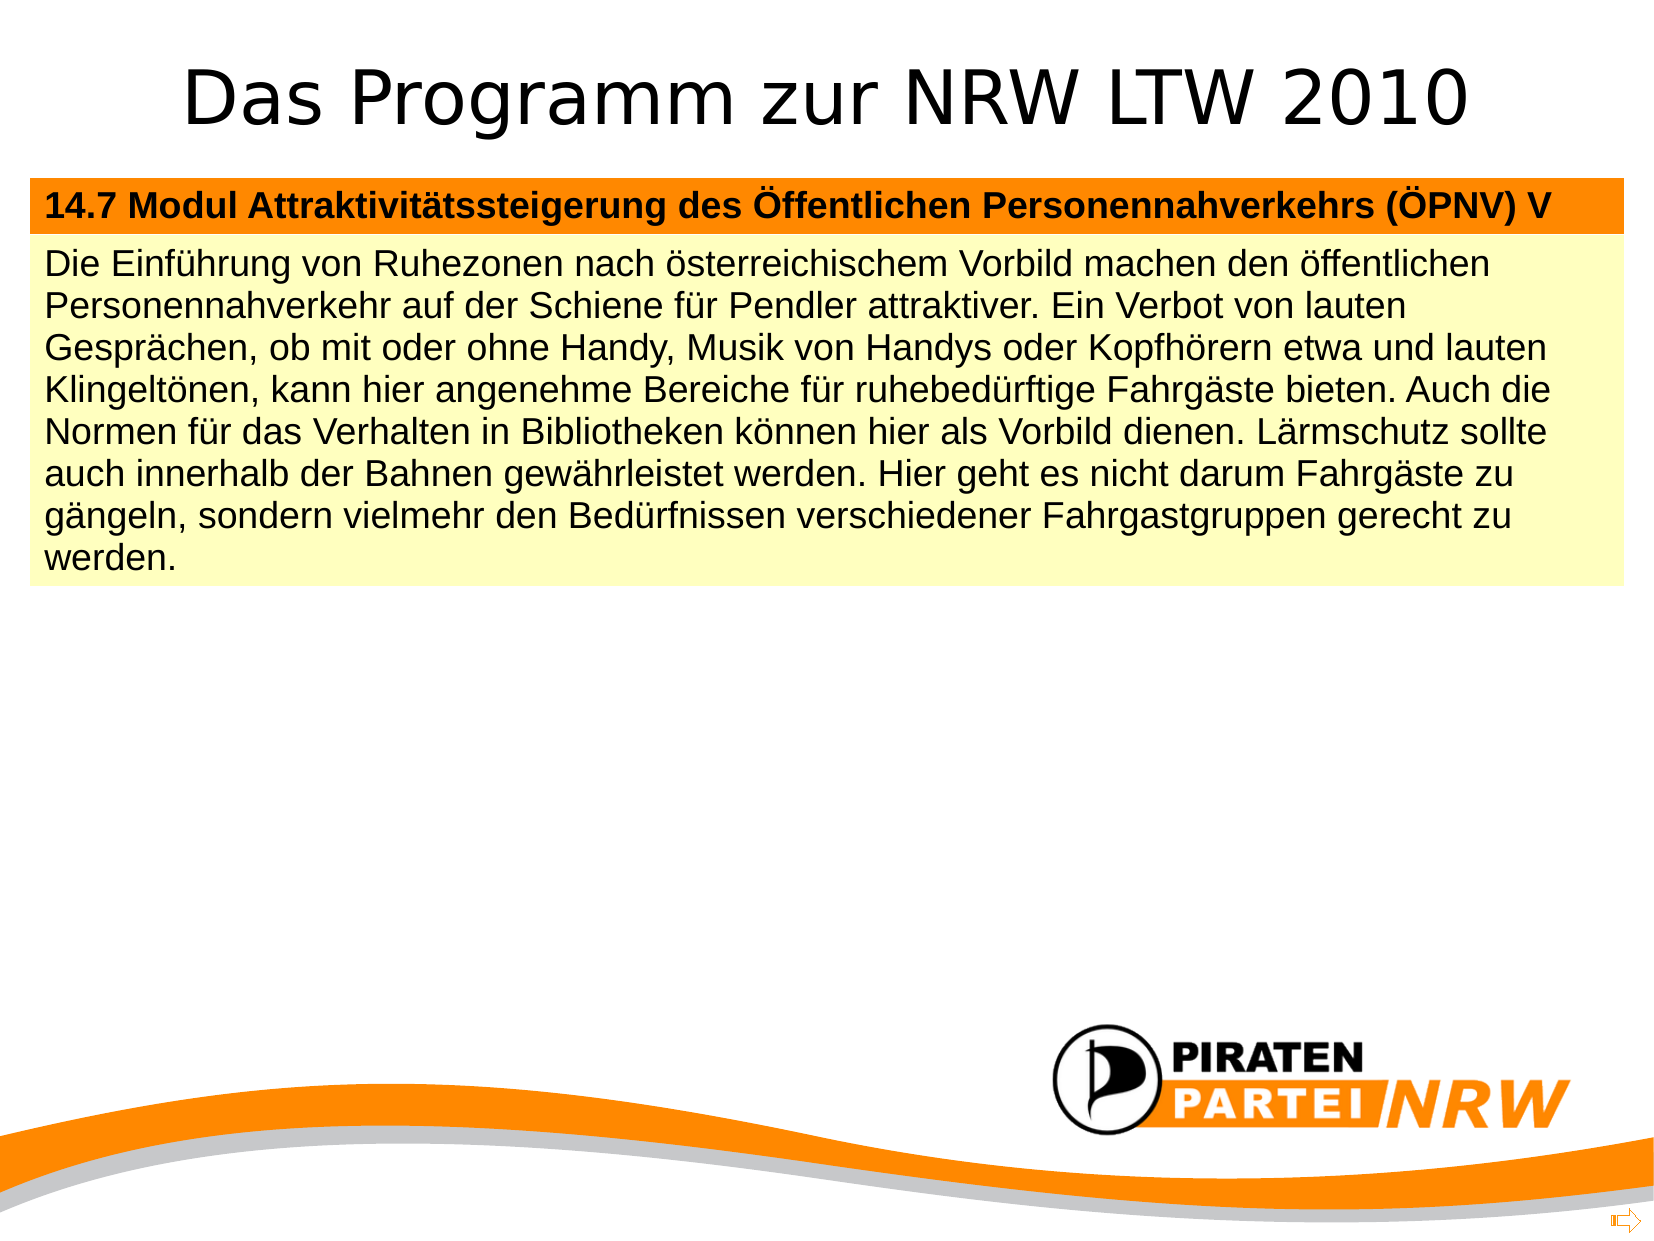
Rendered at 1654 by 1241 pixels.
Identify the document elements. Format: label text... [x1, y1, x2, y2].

title Das Programm zur NRW LTW 2010 [82, 54, 1571, 143]
picture [1045, 1021, 1579, 1140]
table_header 14.7 Modul Attraktivitätssteigerung des Öffentlichen Personennahverkehrs (ÖPNV) V [30, 178, 1624, 234]
table_cell Die Einführung von Ruhezonen nach österreichischem Vorbild machen den öffentlichen Personennahverkehr auf der Schiene für Pendler attraktiver. Ein Verbot von lauten Gesprächen, ob mit oder ohne Handy, Musik von Handys oder Kopfhörern etwa und lauten Klingeltönen, kann hier angenehme Bereiche für ruhebedürftige Fahrgäste bieten. Auch die Normen für das Verhalten in Bibliotheken können hier als Vorbild dienen. Lärmschutz sollte auch innerhalb der Bahnen gewährleistet werden. Hier geht es nicht darum Fahrgäste zu gängeln, sondern vielmehr den Bedürfnissen verschiedener Fahrgastgruppen gerecht zu werden. [30, 235, 1624, 586]
